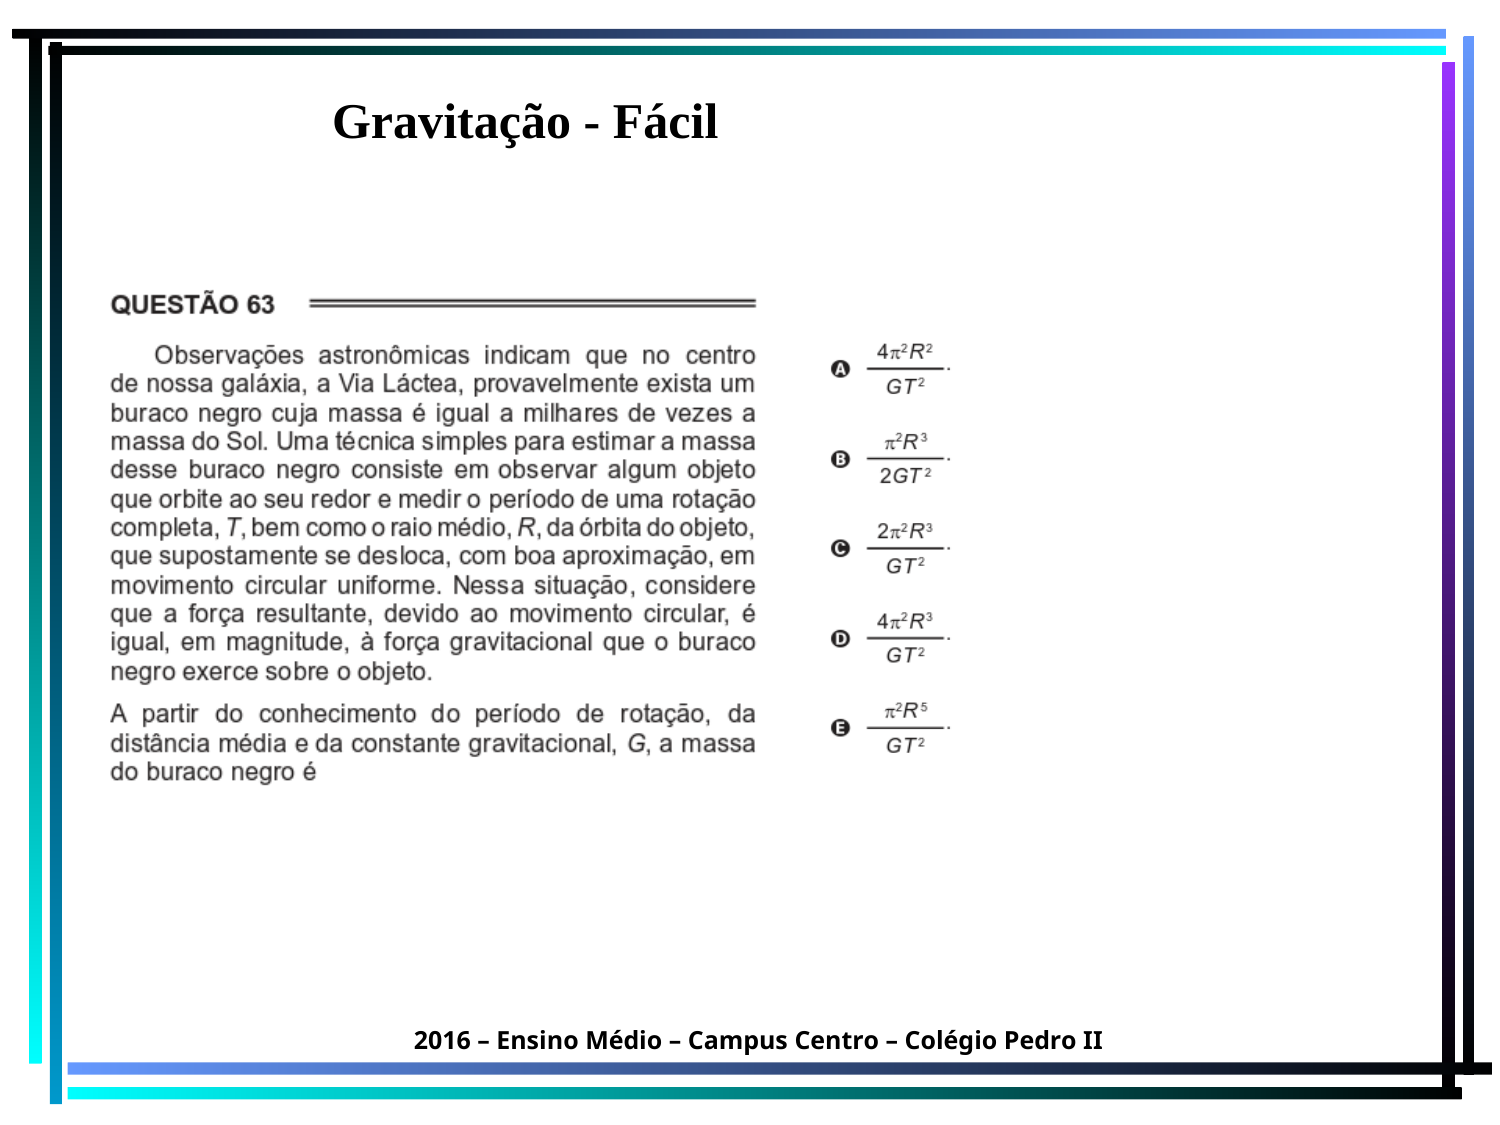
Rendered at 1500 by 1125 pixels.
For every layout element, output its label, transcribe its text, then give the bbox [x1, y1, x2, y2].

text_box 2016 – Ensino Médio – Campus Centro – Colégio Pedro II [399, 1018, 1119, 1064]
title Gravitação - Fácil [94, 82, 957, 166]
picture [0, 0, 1500, 1125]
